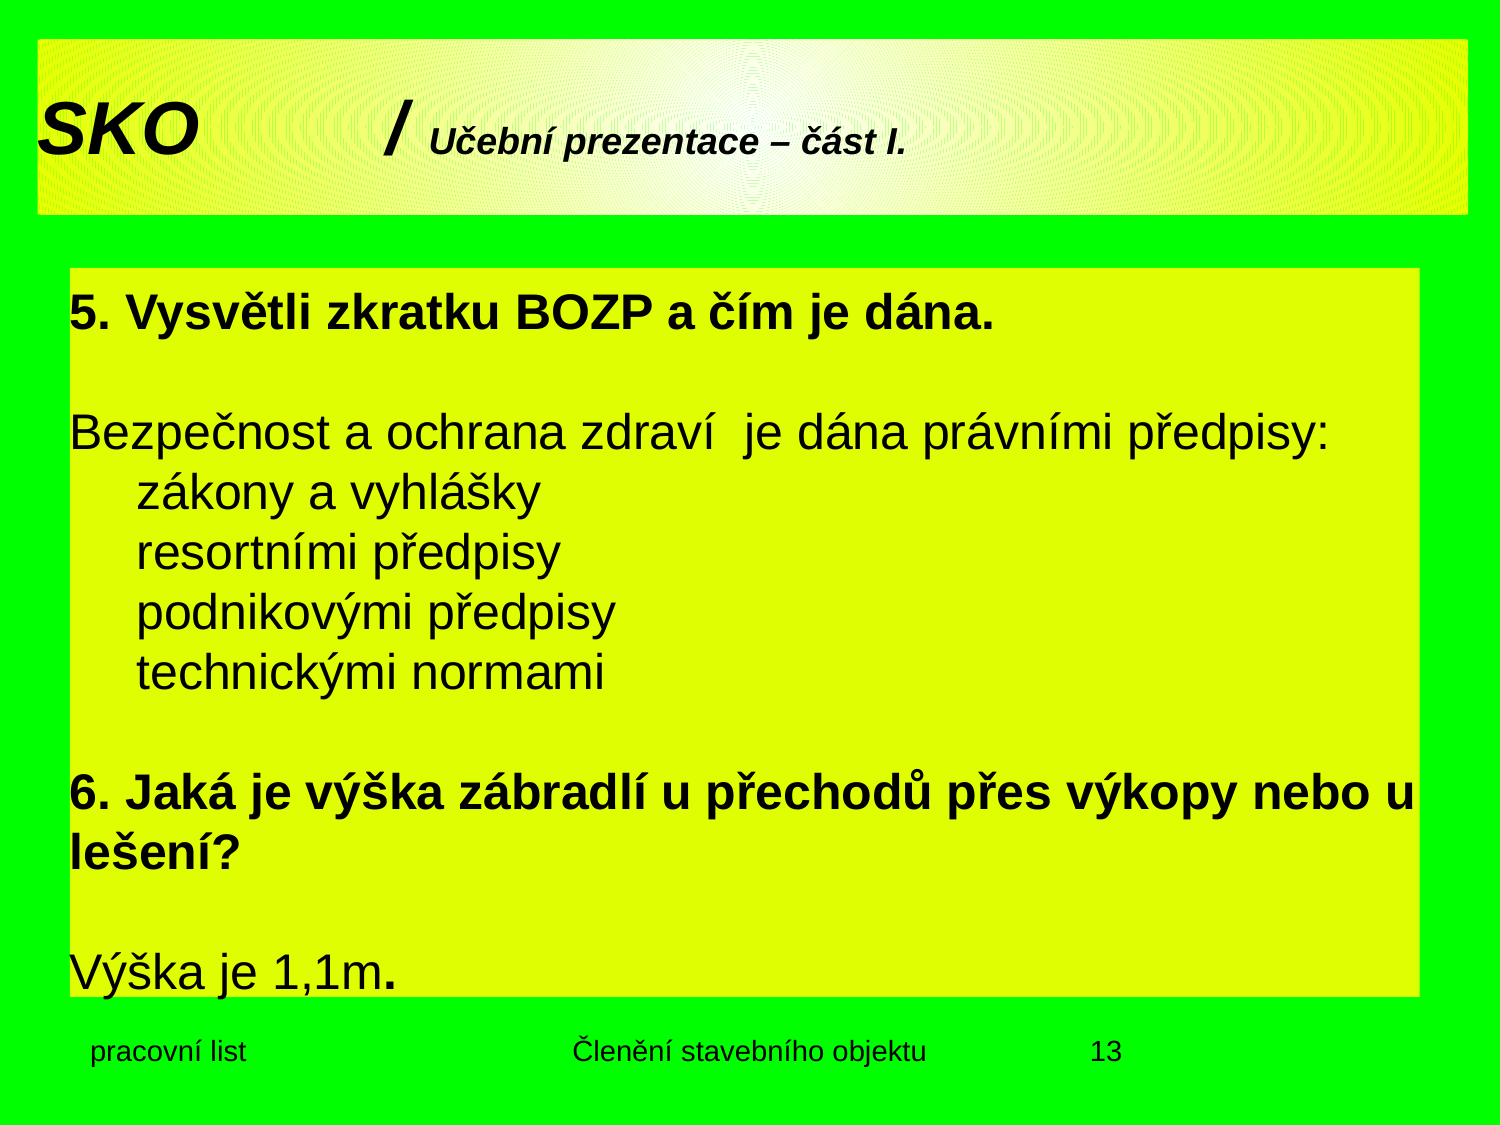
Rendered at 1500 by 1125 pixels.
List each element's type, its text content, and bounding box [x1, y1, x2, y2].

text_box [1074, 1024, 1426, 1103]
text_box pracovní list [75, 1024, 426, 1103]
text_box SKO / Učební prezentace – část I. [38, 40, 1468, 214]
text_box 5. Vysvětli zkratku BOZP a čím je dána. Bezpečnost a ochrana zdraví je dána právními předpisy: zákony a vyhlášky resortními předpisy podnikovými předpisy technickými normami 6. Jaká je výška zábradlí u přechodů přes výkopy nebo u lešení? Výška je 1,1m. [69, 267, 1420, 997]
text_box Členění stavebního objektu [512, 1024, 988, 1103]
